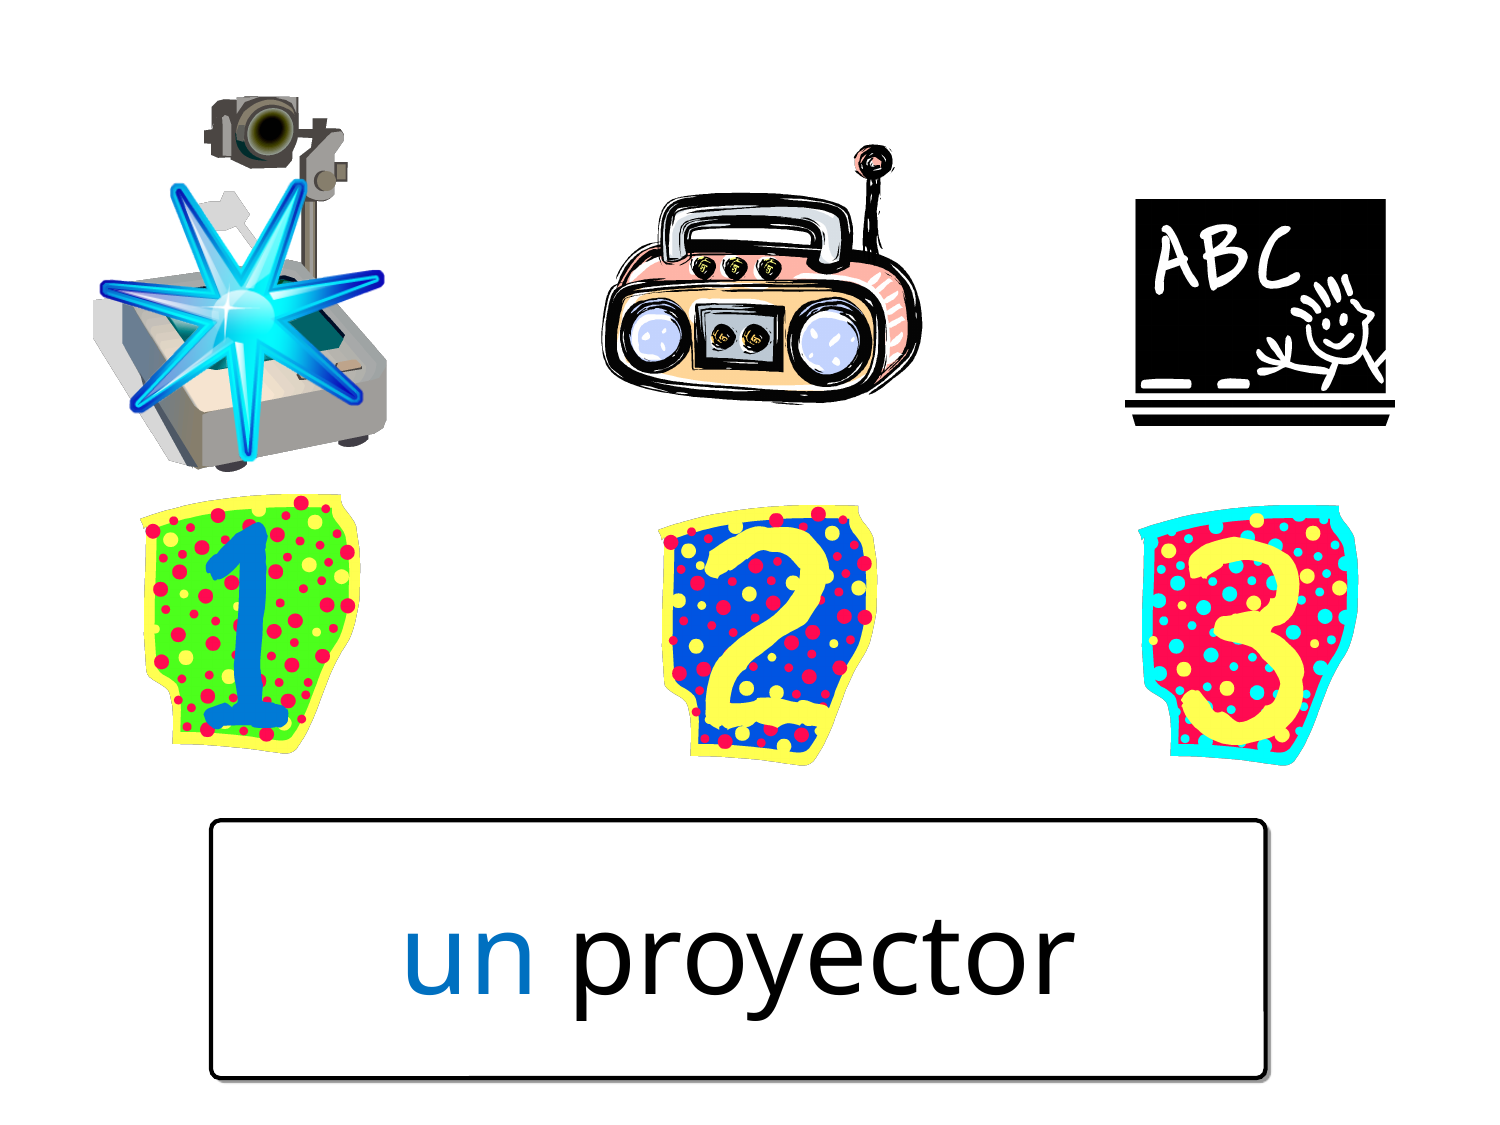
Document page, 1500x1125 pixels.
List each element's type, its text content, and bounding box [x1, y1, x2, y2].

picture [1125, 199, 1395, 426]
picture [138, 492, 362, 757]
picture [597, 140, 926, 410]
picture [1136, 503, 1360, 769]
picture [93, 93, 401, 474]
text_box un proyector [210, 820, 1266, 1079]
picture [656, 503, 879, 769]
